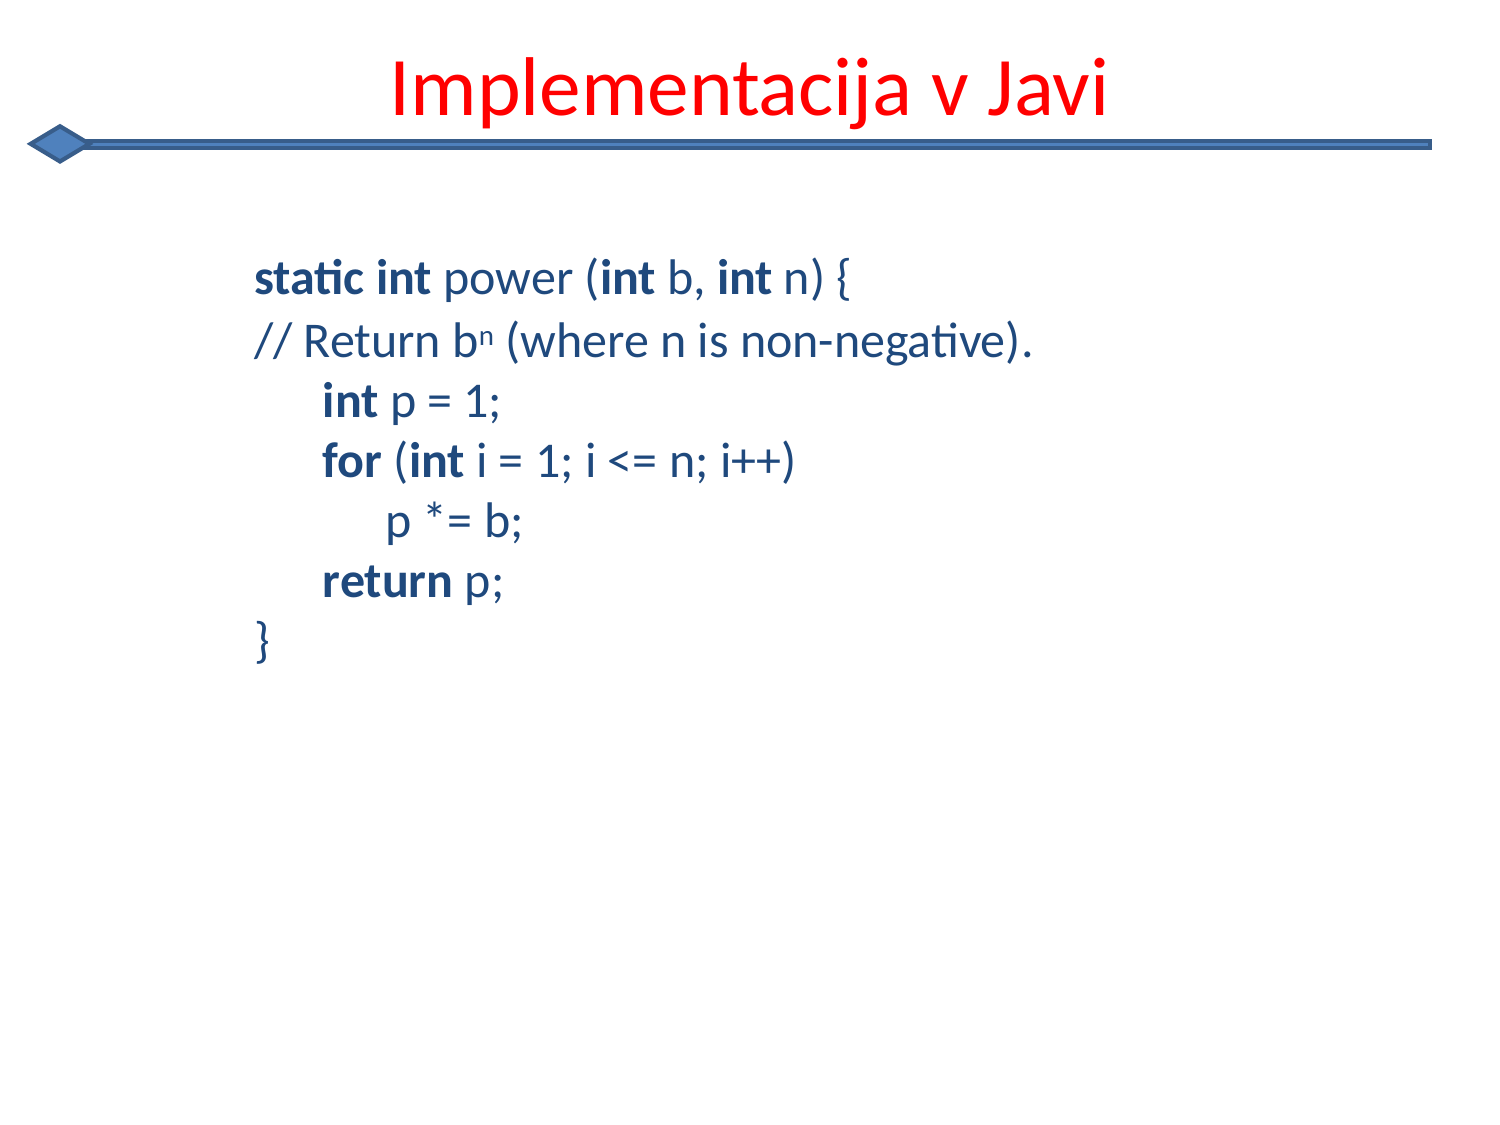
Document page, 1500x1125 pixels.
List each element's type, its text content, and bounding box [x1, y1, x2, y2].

list static int power (int b, int n) { // Return bn (where n is non-negative). int p = 1; for (int i = 1; i <= n; i++) p *= b; return p; } [183, 220, 1128, 740]
title Implementacija v Javi [75, 23, 1426, 141]
